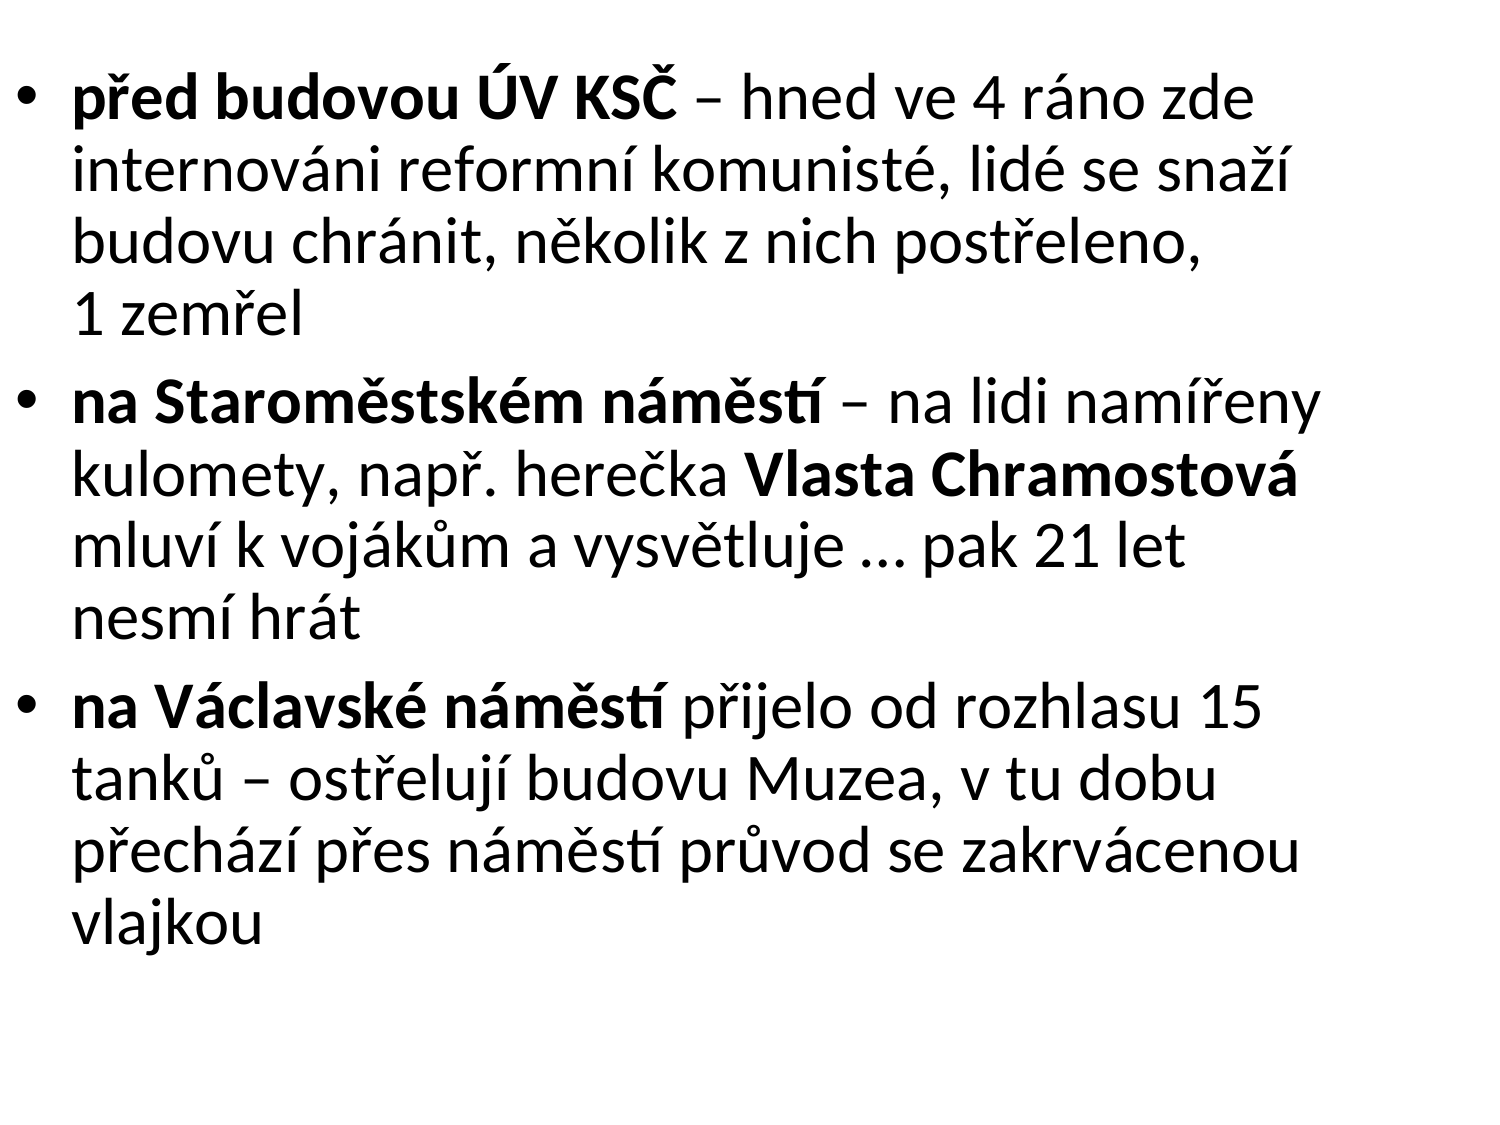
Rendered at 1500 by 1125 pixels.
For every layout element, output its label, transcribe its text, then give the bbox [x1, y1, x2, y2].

list před budovou ÚV KSČ – hned ve 4 ráno zde internováni reformní komunisté, lidé se snaží budovu chránit, několik z nich postřeleno, 1 zemřel na Staroměstském náměstí – na lidi namířeny kulomety, např. herečka Vlasta Chramostová mluví k vojákům a vysvětluje … pak 21 let nesmí hrát na Václavské náměstí přijelo od rozhlasu 15 tanků – ostřelují budovu Muzea, v tu dobu přechází přes náměstí průvod se zakrvácenou vlajkou [0, 54, 1351, 1005]
